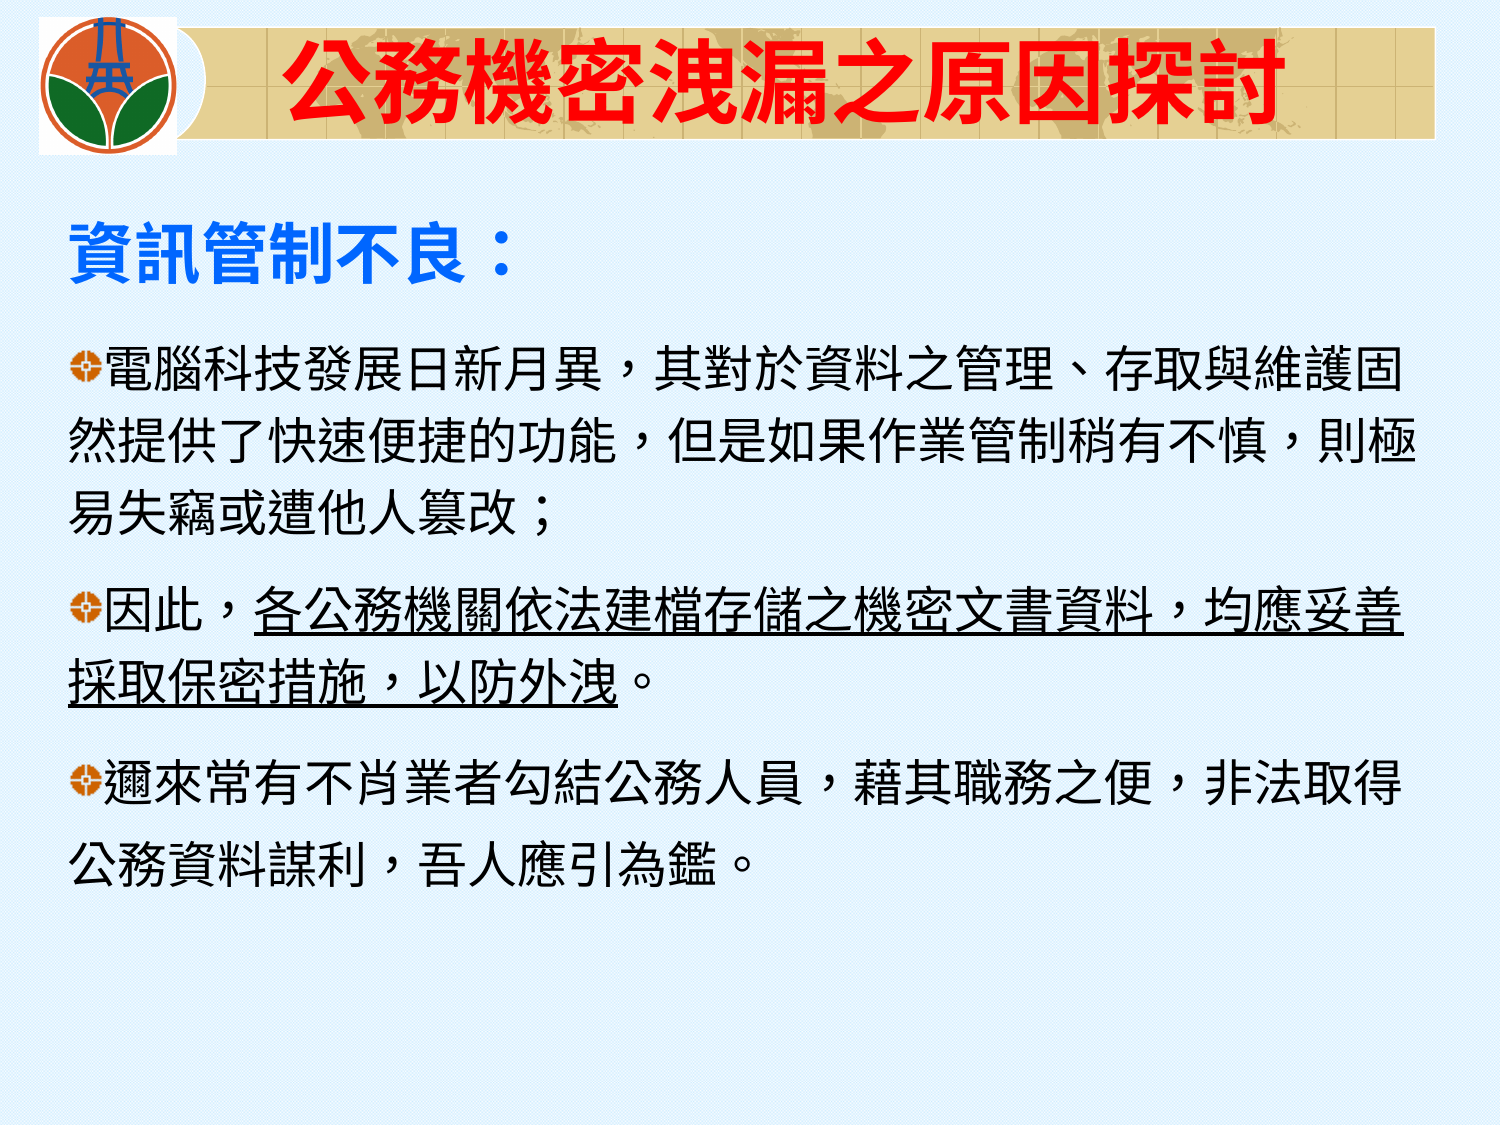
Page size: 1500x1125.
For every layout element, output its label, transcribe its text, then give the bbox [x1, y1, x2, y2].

picture [0, 0, 1500, 1125]
title 公務機密洩漏之原因探討 [265, 18, 1365, 141]
list 資訊管制不良： 電腦科技發展日新月異，其對於資料之管理、存取與維護固然提供了快速便捷的功能，但是如果作業管制稍有不慎，則極易失竊或遭他人篡改； 因此，各公務機關依法建檔存儲之機密文書資料，均應妥善採取保密措施，以防外洩。 邇來常有不肖業者勾結公務人員，藉其職務之便，非法取得公務資料謀利，吾人應引為鑑。 [53, 196, 1447, 1000]
